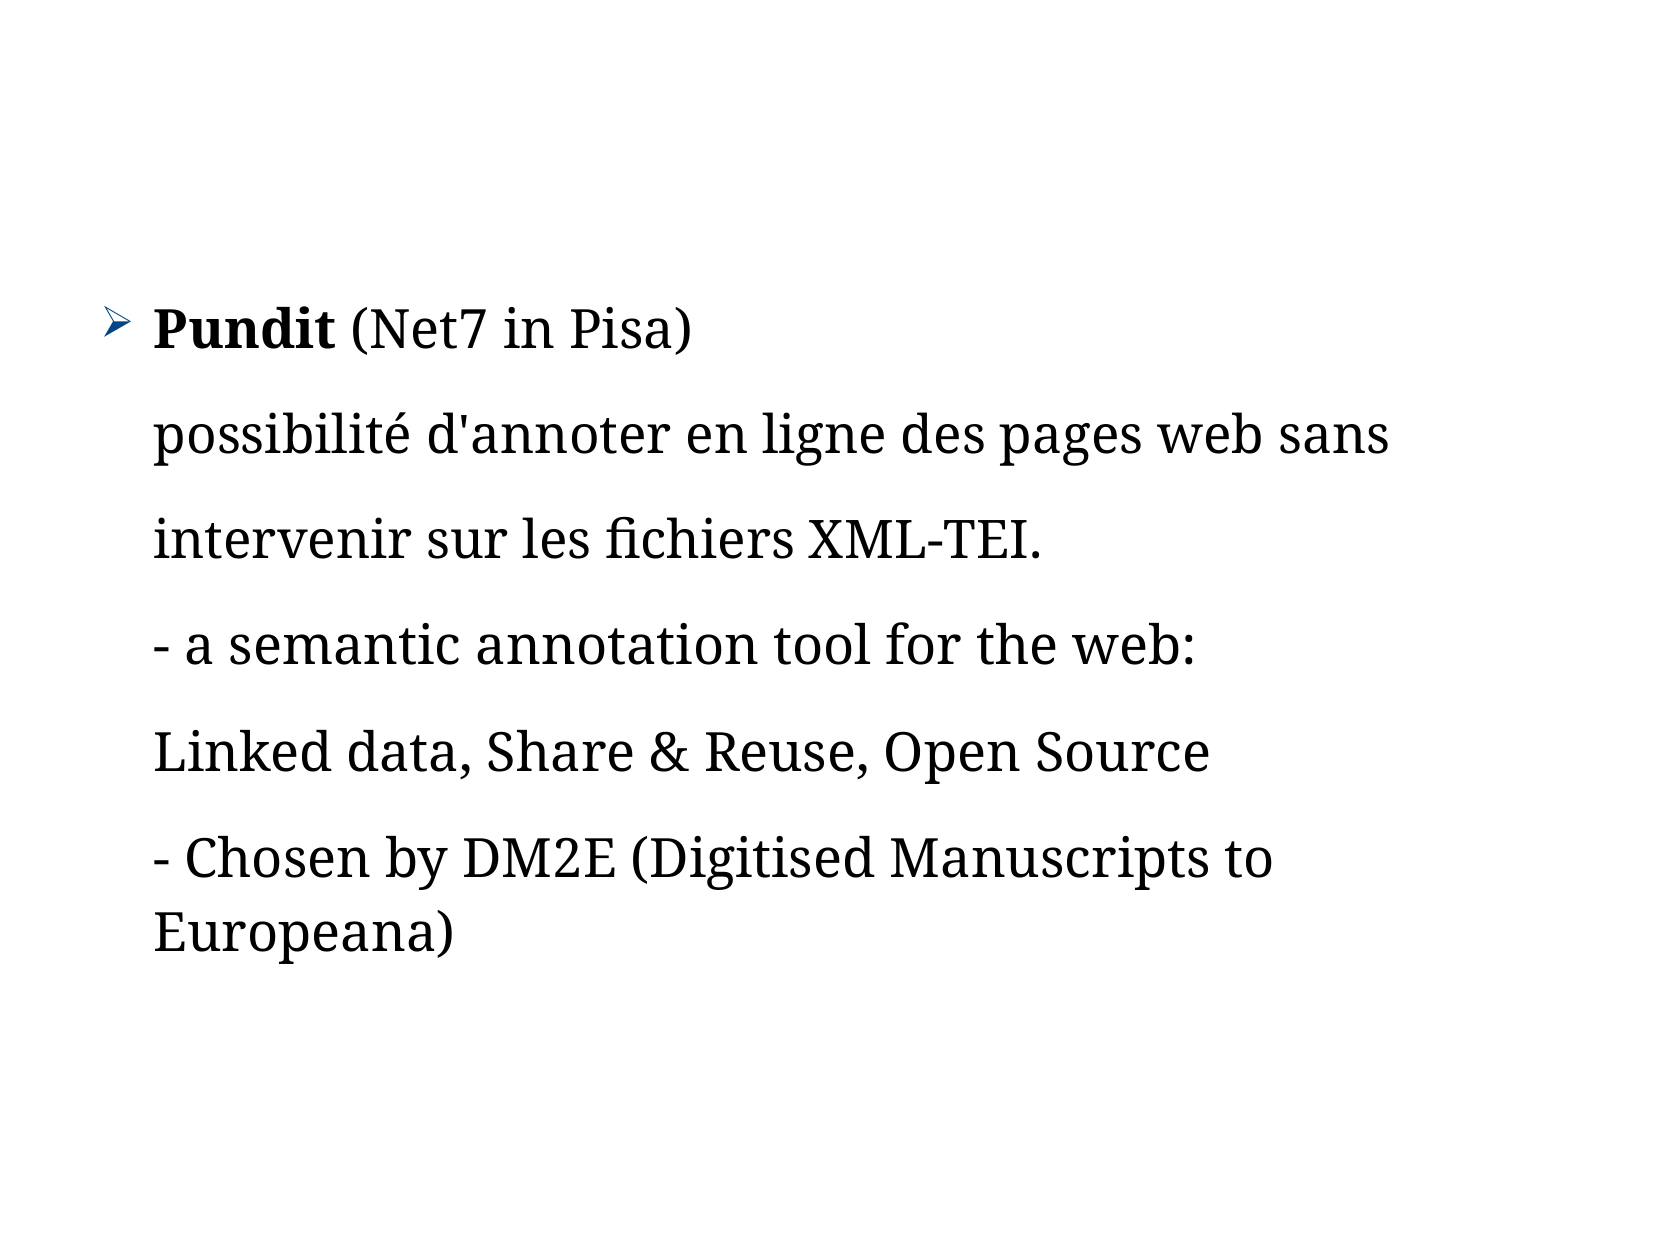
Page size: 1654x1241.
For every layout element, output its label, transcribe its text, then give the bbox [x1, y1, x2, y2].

list Pundit (Net7 in Pisa) possibilité d'annoter en ligne des pages web sans intervenir sur les fichiers XML-TEI. - a semantic annotation tool for the web: Linked data, Share & Reuse, Open Source - Chosen by DM2E (Digitised Manuscripts to Europeana) [82, 290, 1571, 1010]
